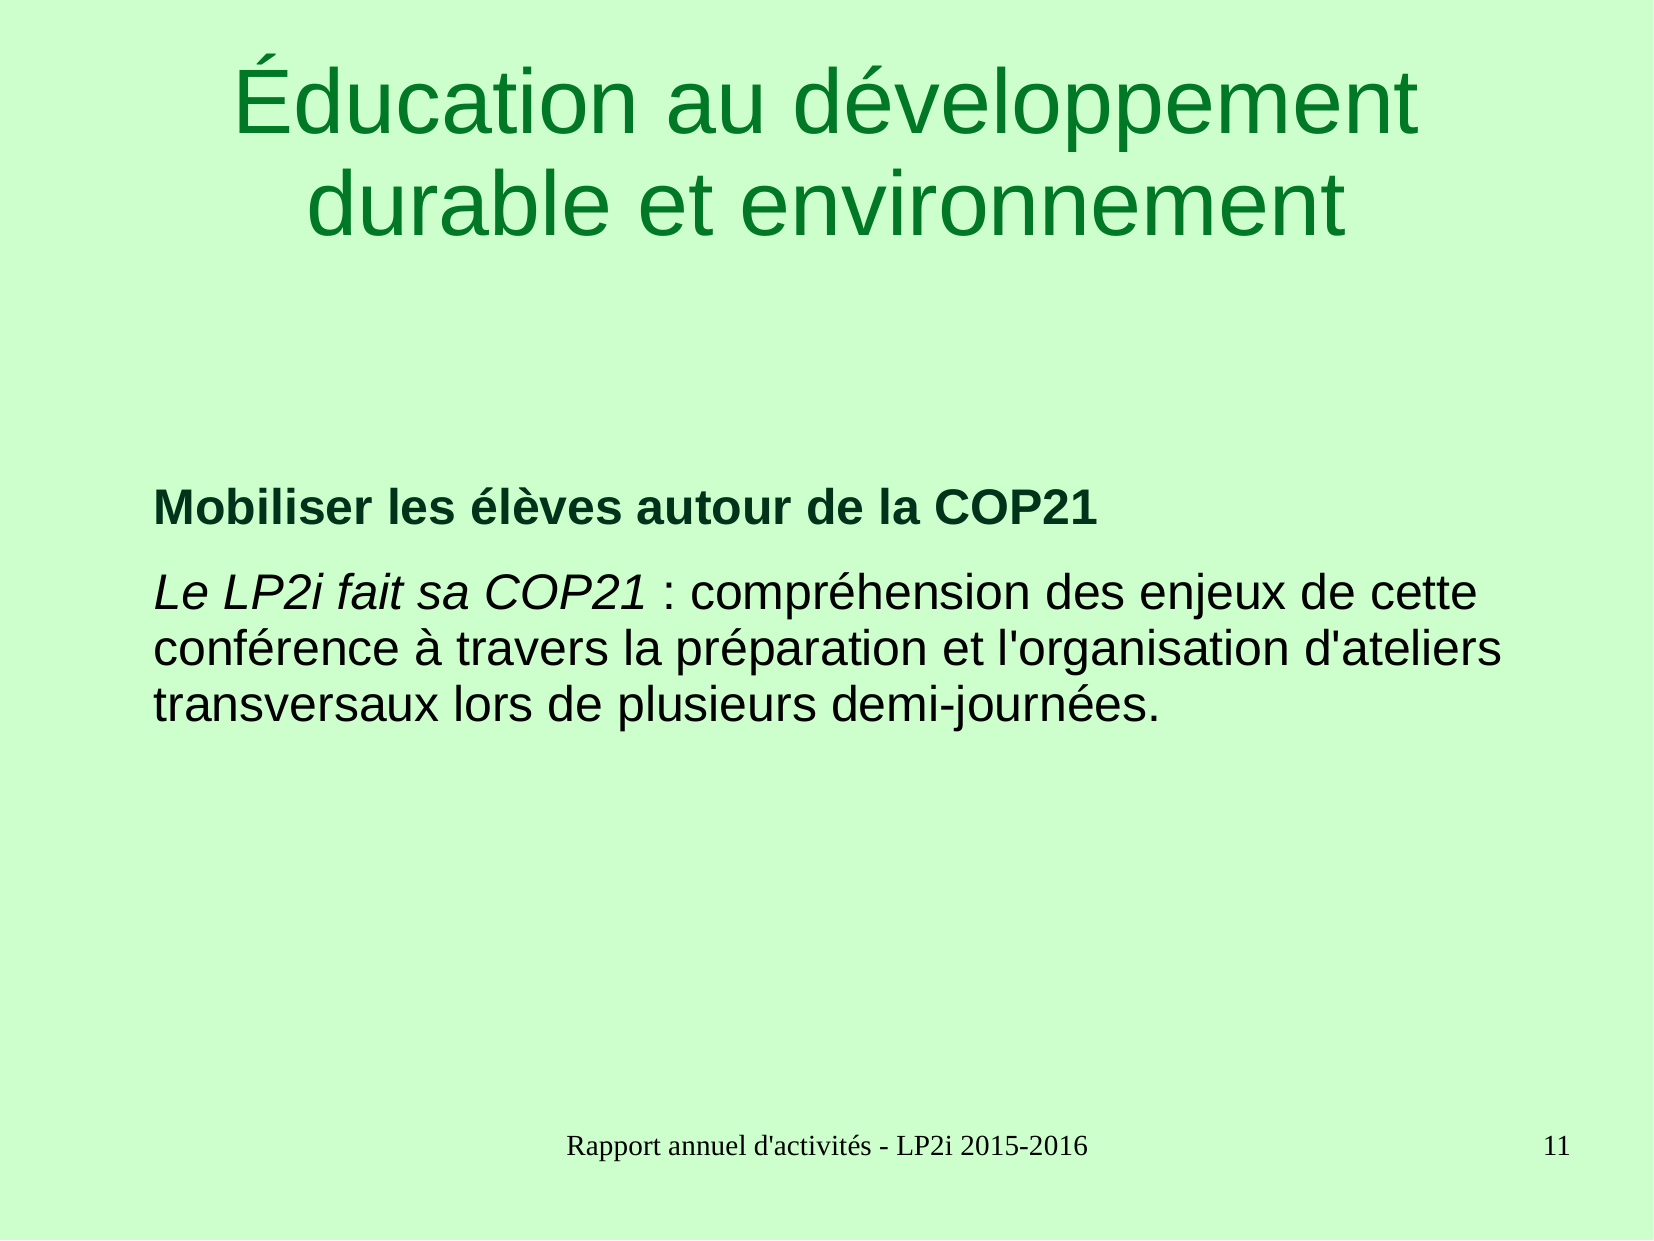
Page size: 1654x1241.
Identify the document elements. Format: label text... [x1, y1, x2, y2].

title Éducation au développement durable et environnement [82, 49, 1571, 257]
list Mobiliser les élèves autour de la COP21 Le LP2i fait sa COP21 : compréhension des enjeux de cette conférence à travers la préparation et l'organisation d'ateliers transversaux lors de plusieurs demi-journées. [82, 290, 1571, 1010]
